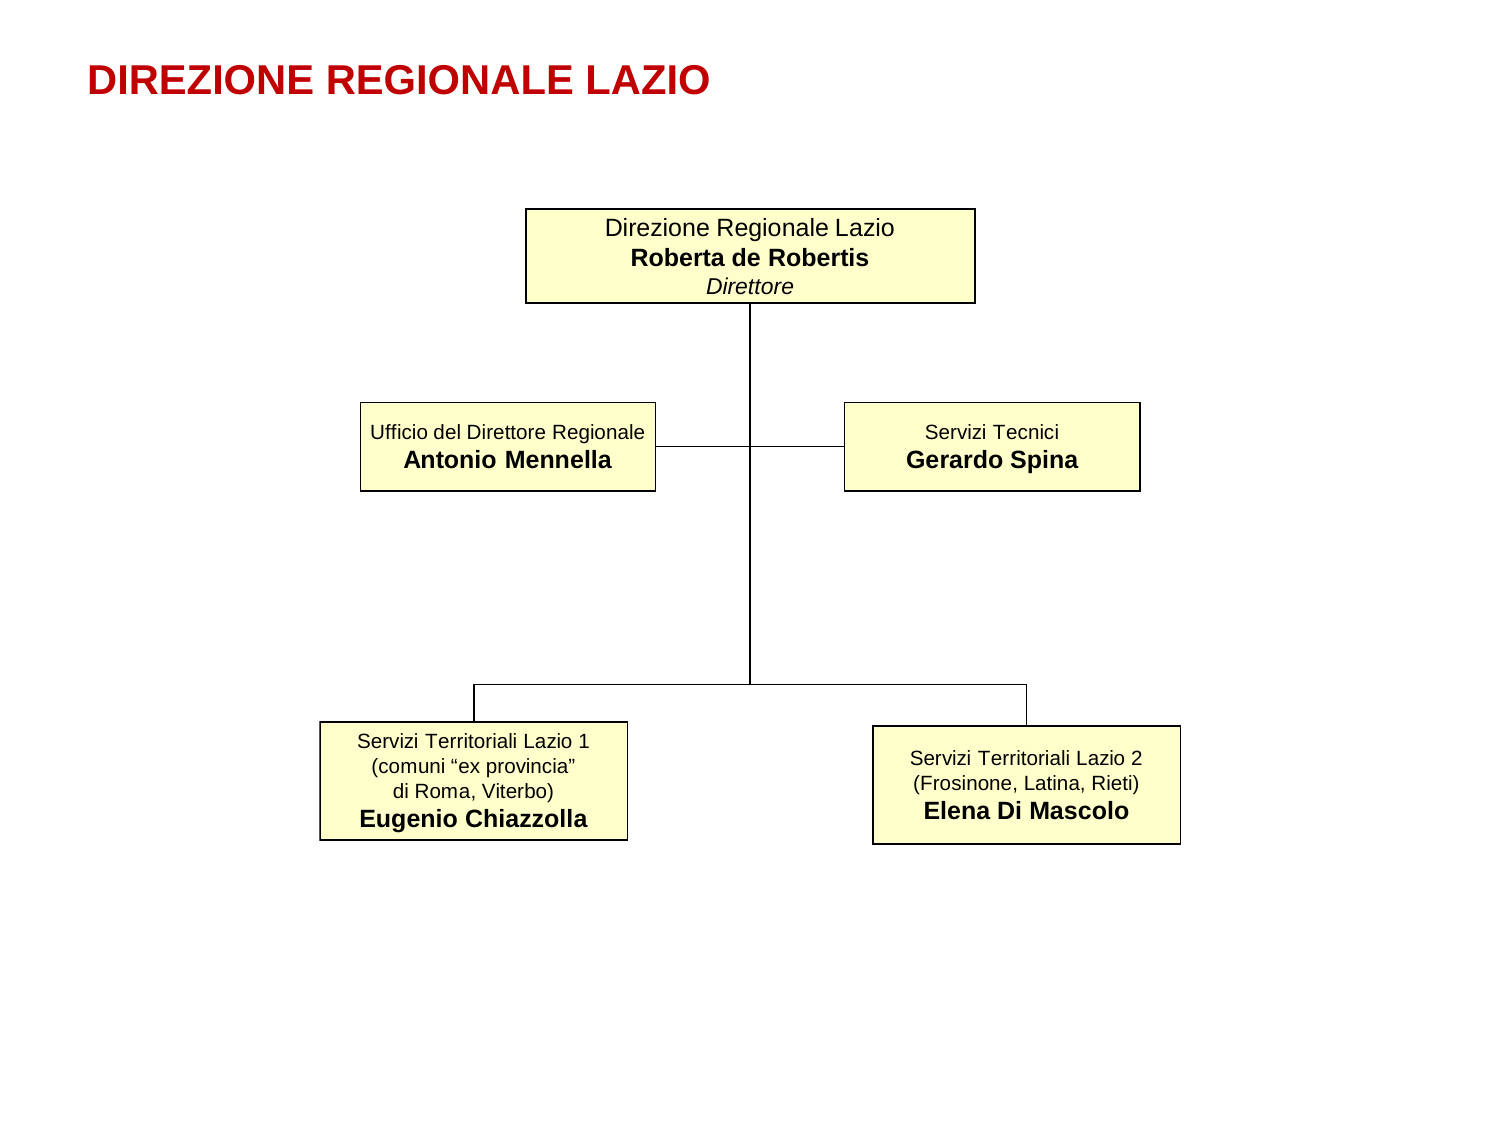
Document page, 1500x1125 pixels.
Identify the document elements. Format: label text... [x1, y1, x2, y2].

picture [319, 204, 1181, 849]
text_box DIREZIONE REGIONALE LAZIO [72, 45, 1462, 128]
